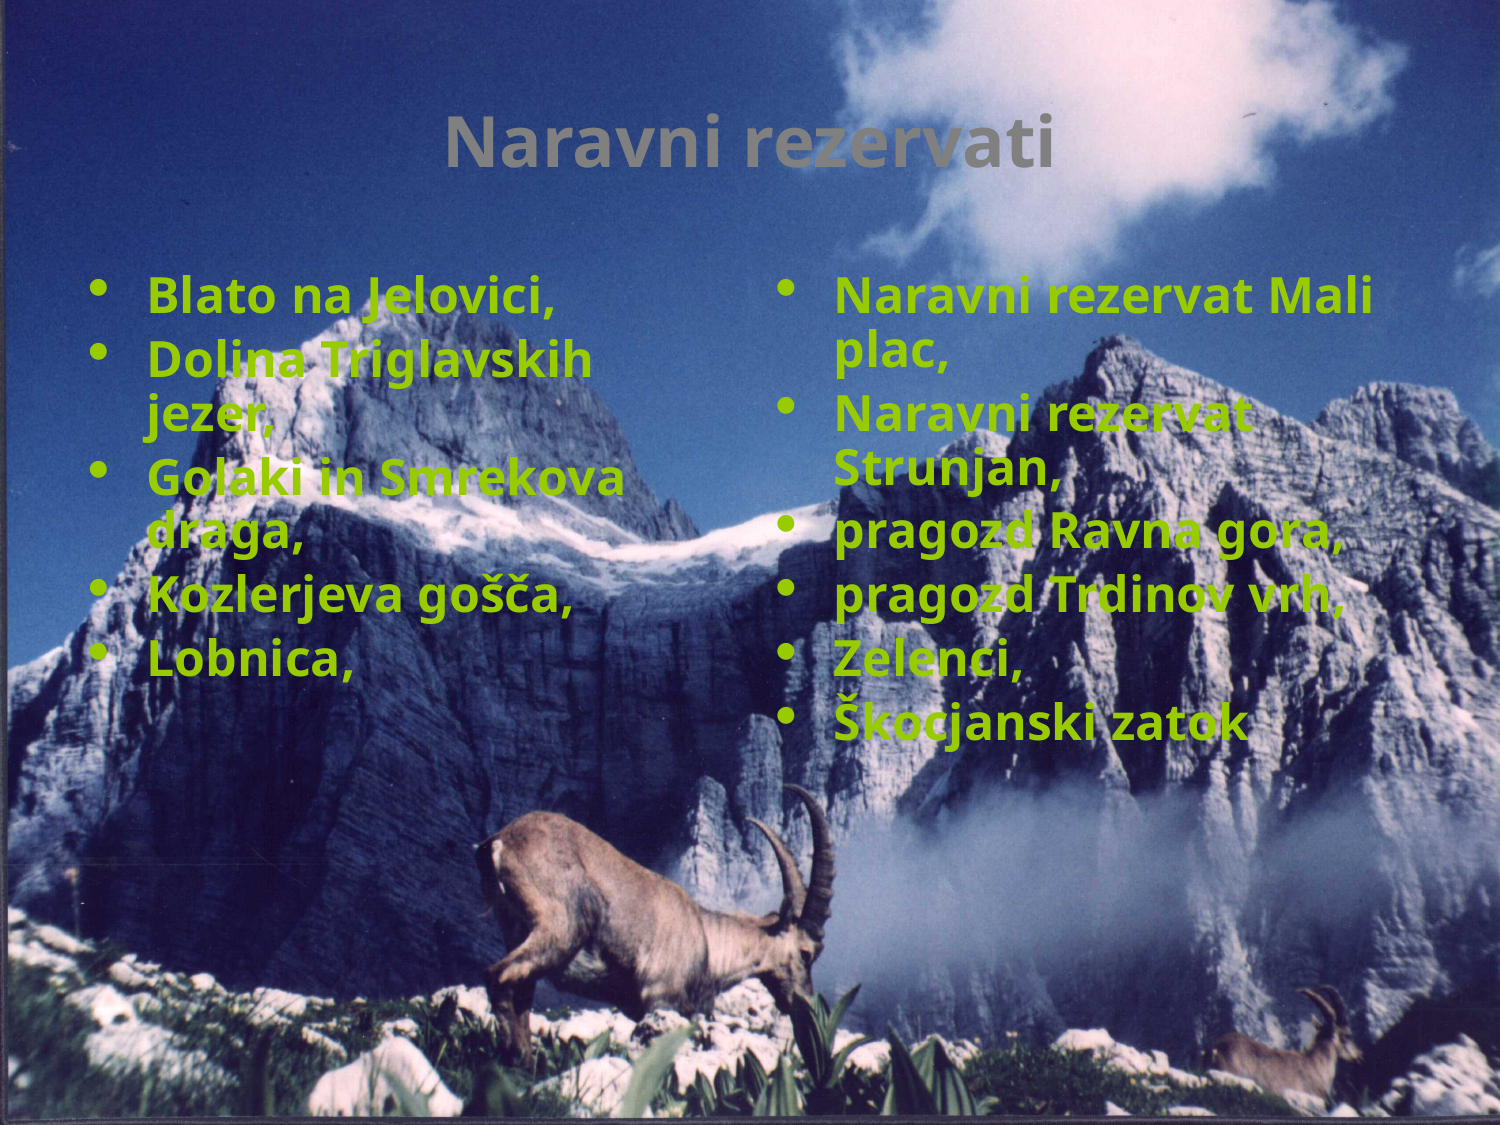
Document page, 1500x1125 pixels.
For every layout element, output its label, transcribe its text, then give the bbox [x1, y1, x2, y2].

list Blato na Jelovici, Dolina Triglavskih jezer, Golaki in Smrekova draga, Kozlerjeva gošča, Lobnica, [75, 262, 738, 775]
list Naravni rezervat Mali plac, Naravni rezervat Strunjan, pragozd Ravna gora, pragozd Trdinov vrh, Zelenci, Škocjanski zatok [762, 262, 1425, 775]
picture [0, 0, 1500, 1125]
title Naravni rezervati [75, 45, 1425, 233]
